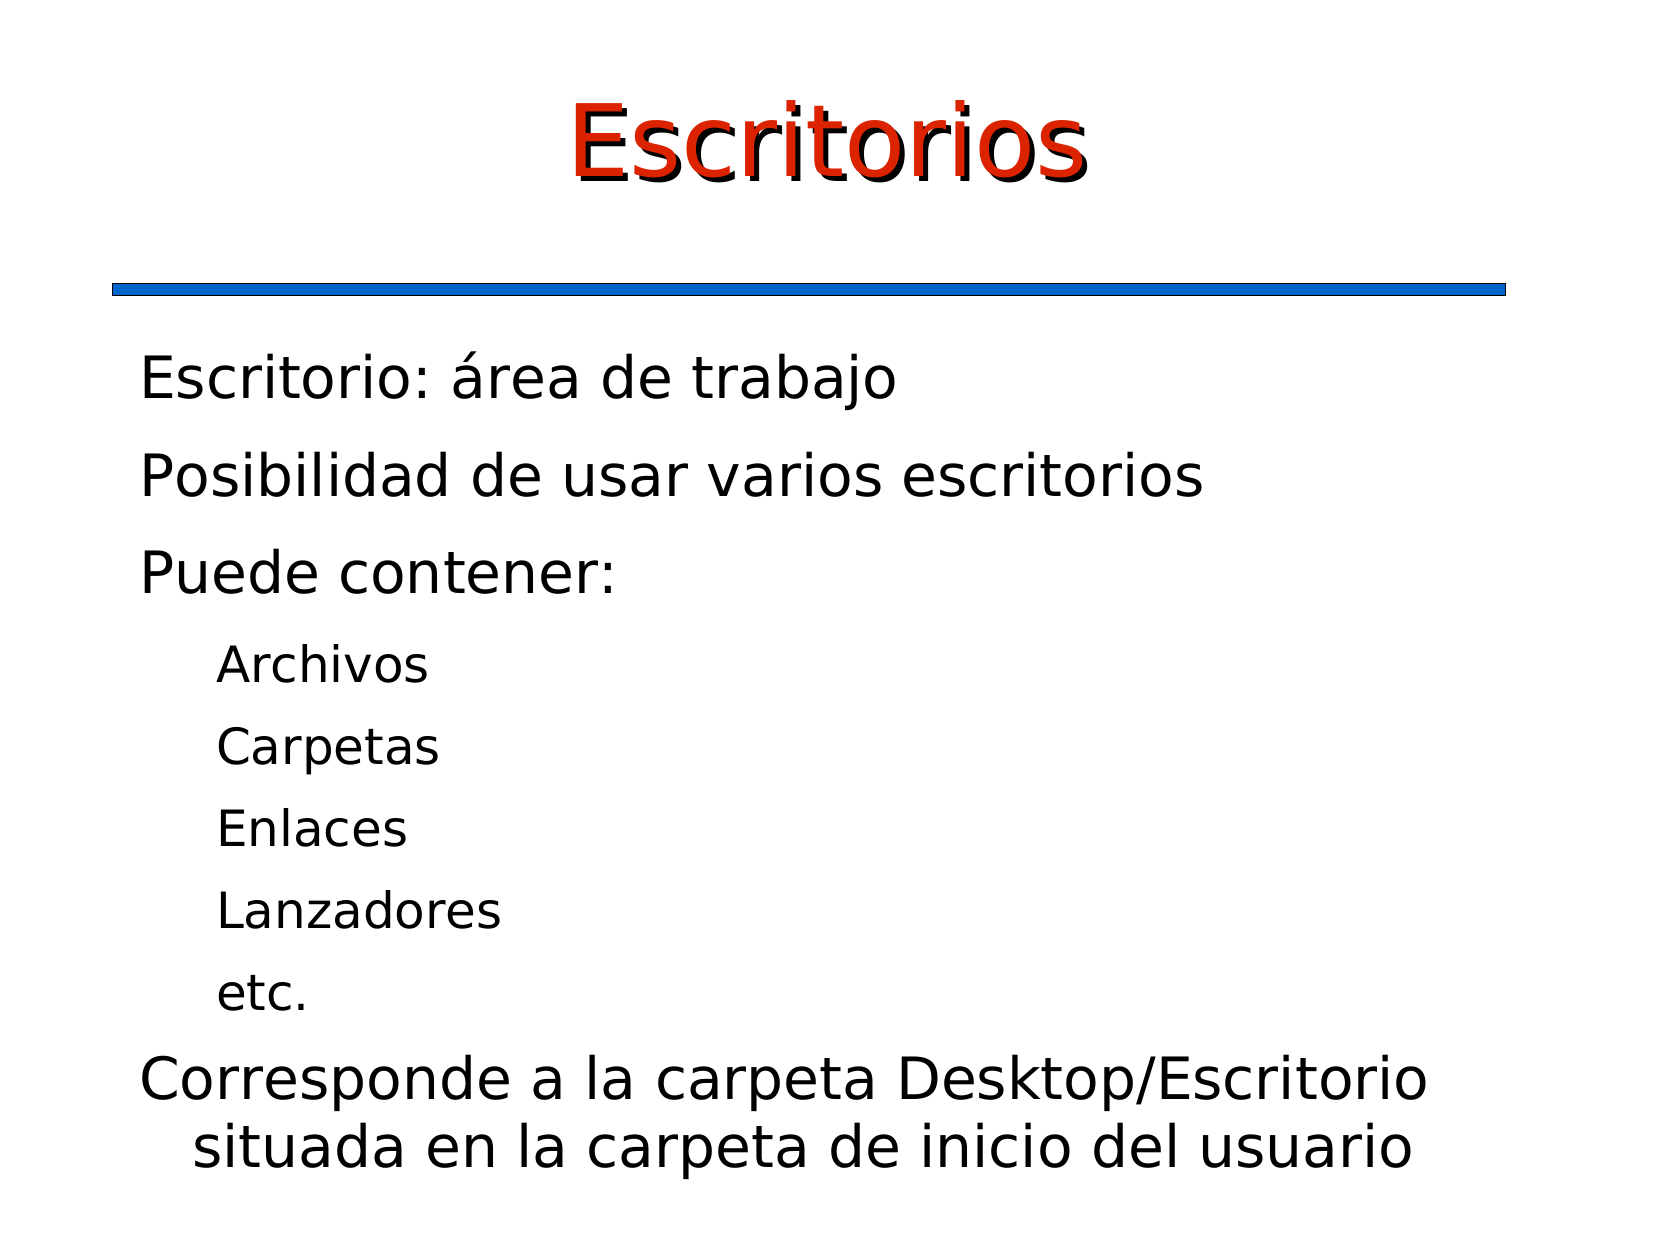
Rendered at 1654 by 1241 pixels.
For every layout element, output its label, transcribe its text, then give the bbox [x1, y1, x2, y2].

list Escritorio: área de trabajo Posibilidad de usar varios escritorios Puede contener: Archivos Carpetas Enlaces Lanzadores etc. Corresponde a la carpeta Desktop/Escritorio situada en la carpeta de inicio del usuario [121, 344, 1534, 1182]
title Escritorios [121, 37, 1534, 246]
